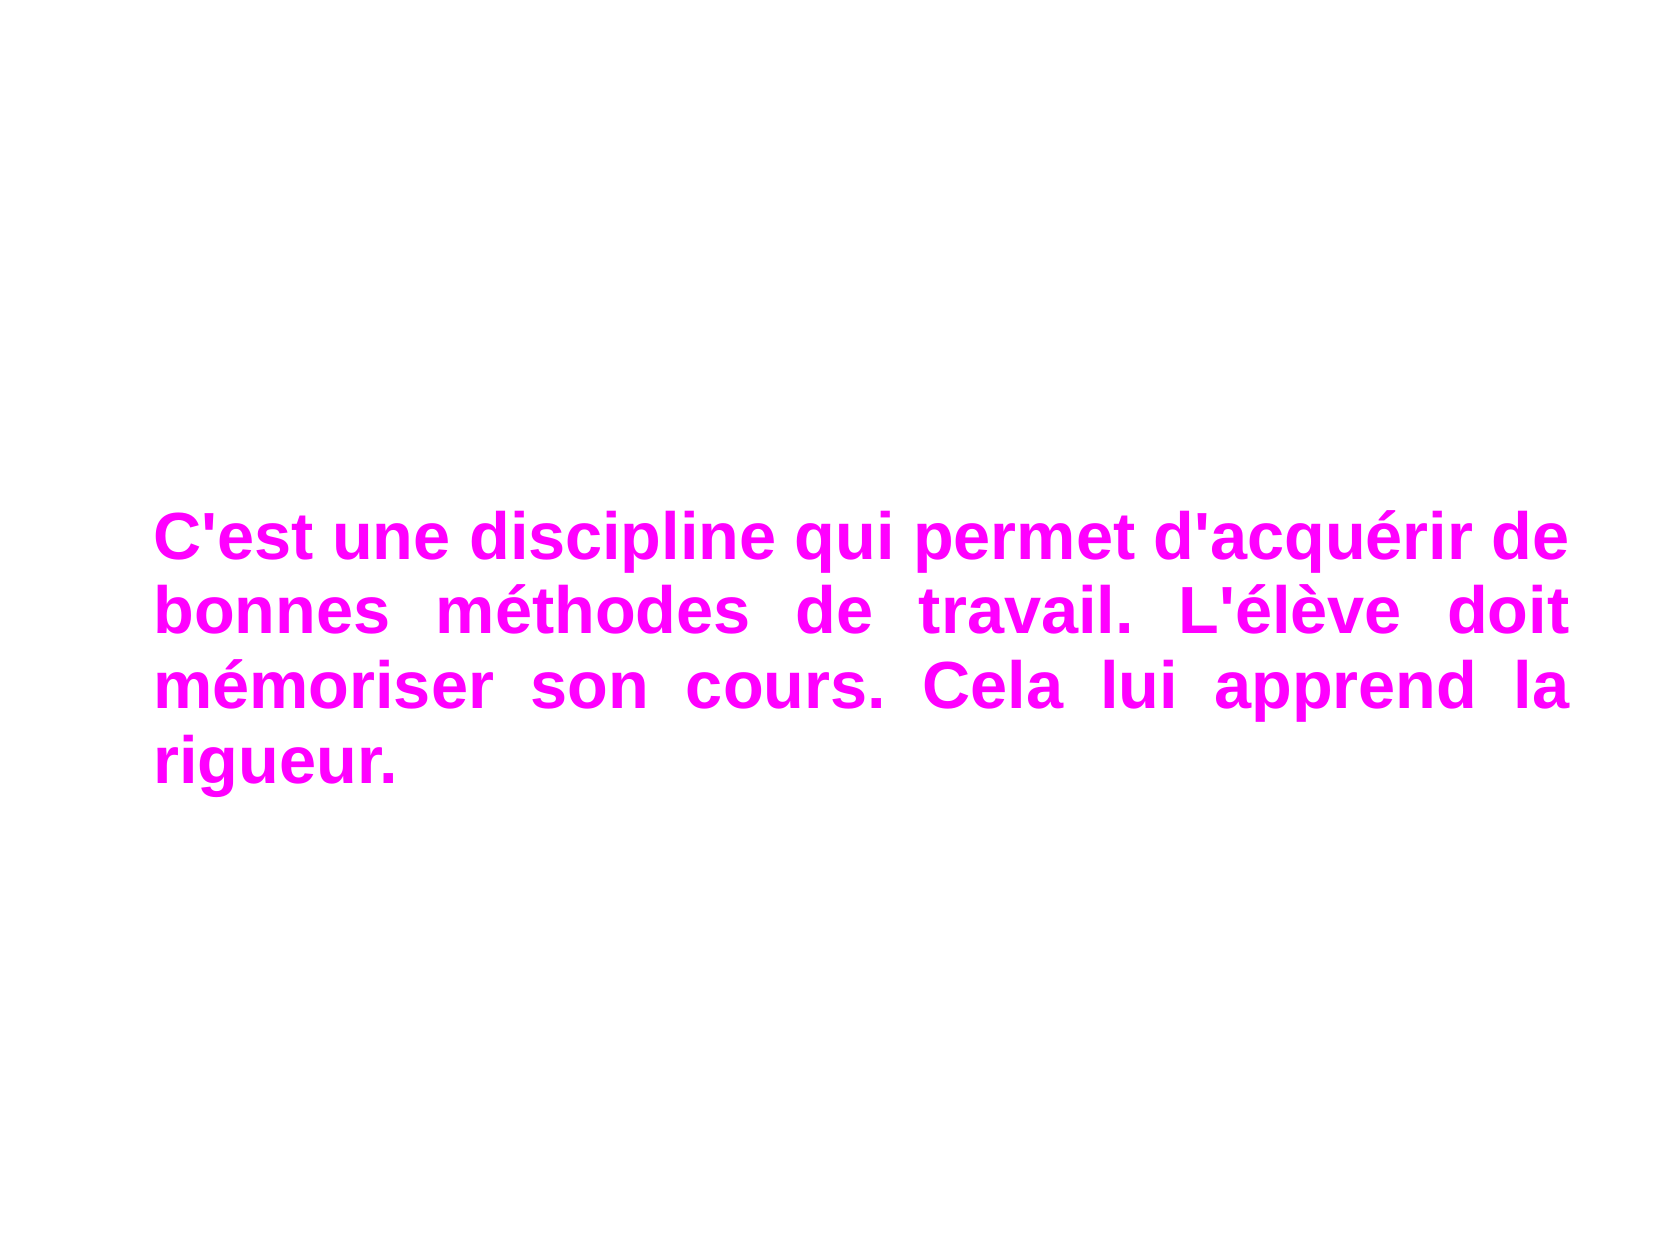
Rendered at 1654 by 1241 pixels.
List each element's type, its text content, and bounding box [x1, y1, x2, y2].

list C'est une discipline qui permet d'acquérir de bonnes méthodes de travail. L'élève doit mémoriser son cours. Cela lui apprend la rigueur. [82, 290, 1571, 1109]
